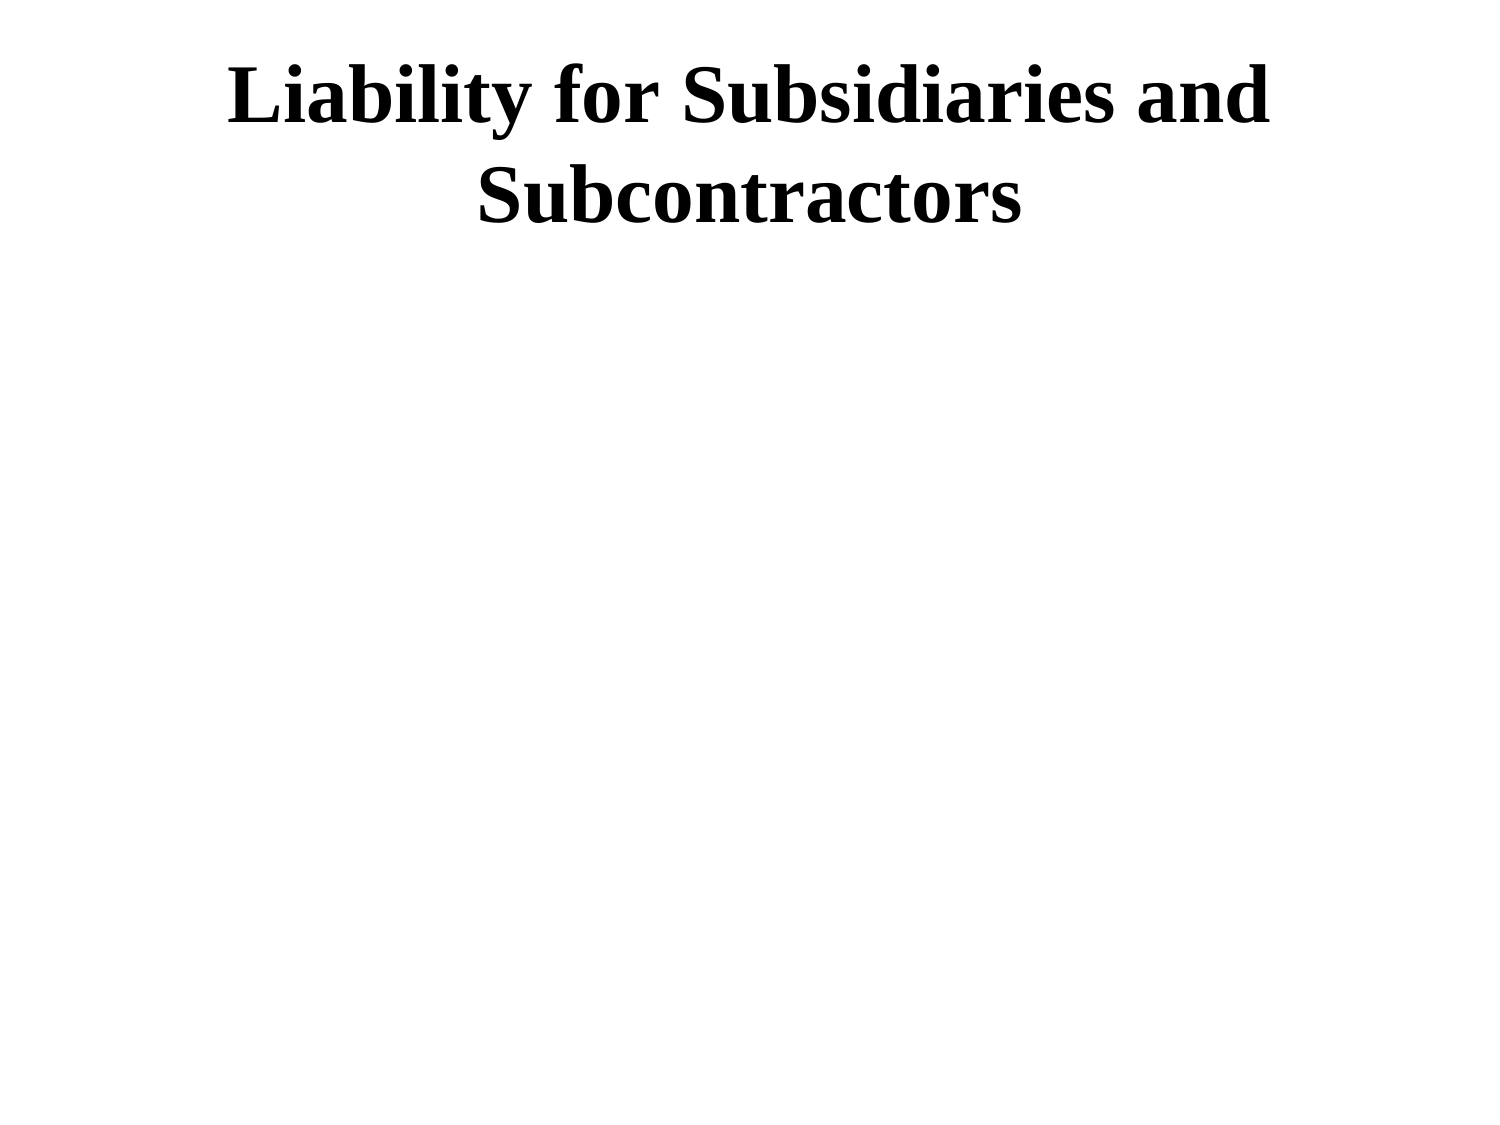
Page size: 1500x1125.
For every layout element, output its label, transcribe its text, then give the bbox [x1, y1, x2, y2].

title Liability for Subsidiaries and Subcontractors [75, 45, 1426, 233]
